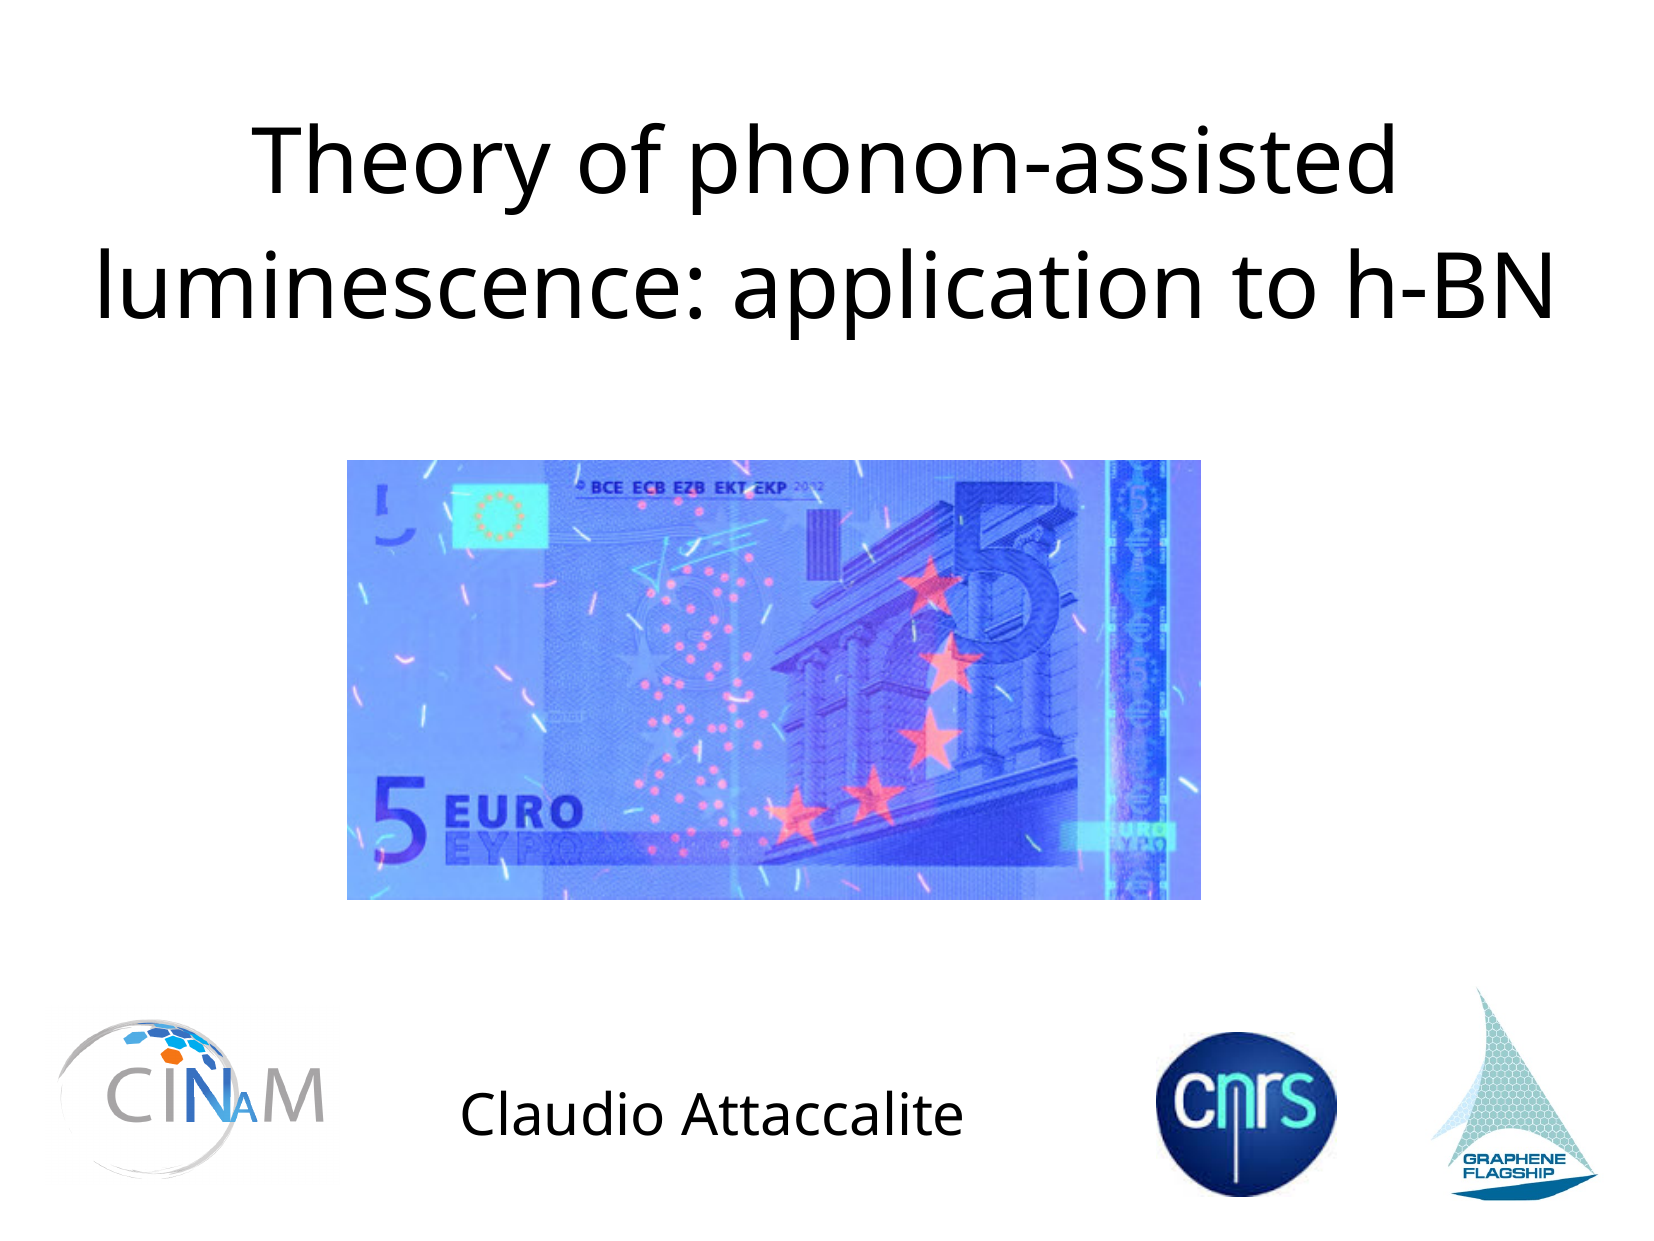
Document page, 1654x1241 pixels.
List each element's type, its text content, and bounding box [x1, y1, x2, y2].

title Theory of phonon-assisted luminescence: application to h-BN [0, 0, 1654, 446]
picture [1156, 1032, 1337, 1197]
title Claudio Attaccalite [340, 1041, 1156, 1186]
picture [45, 1005, 340, 1186]
picture [1425, 986, 1606, 1209]
picture [347, 460, 1201, 901]
